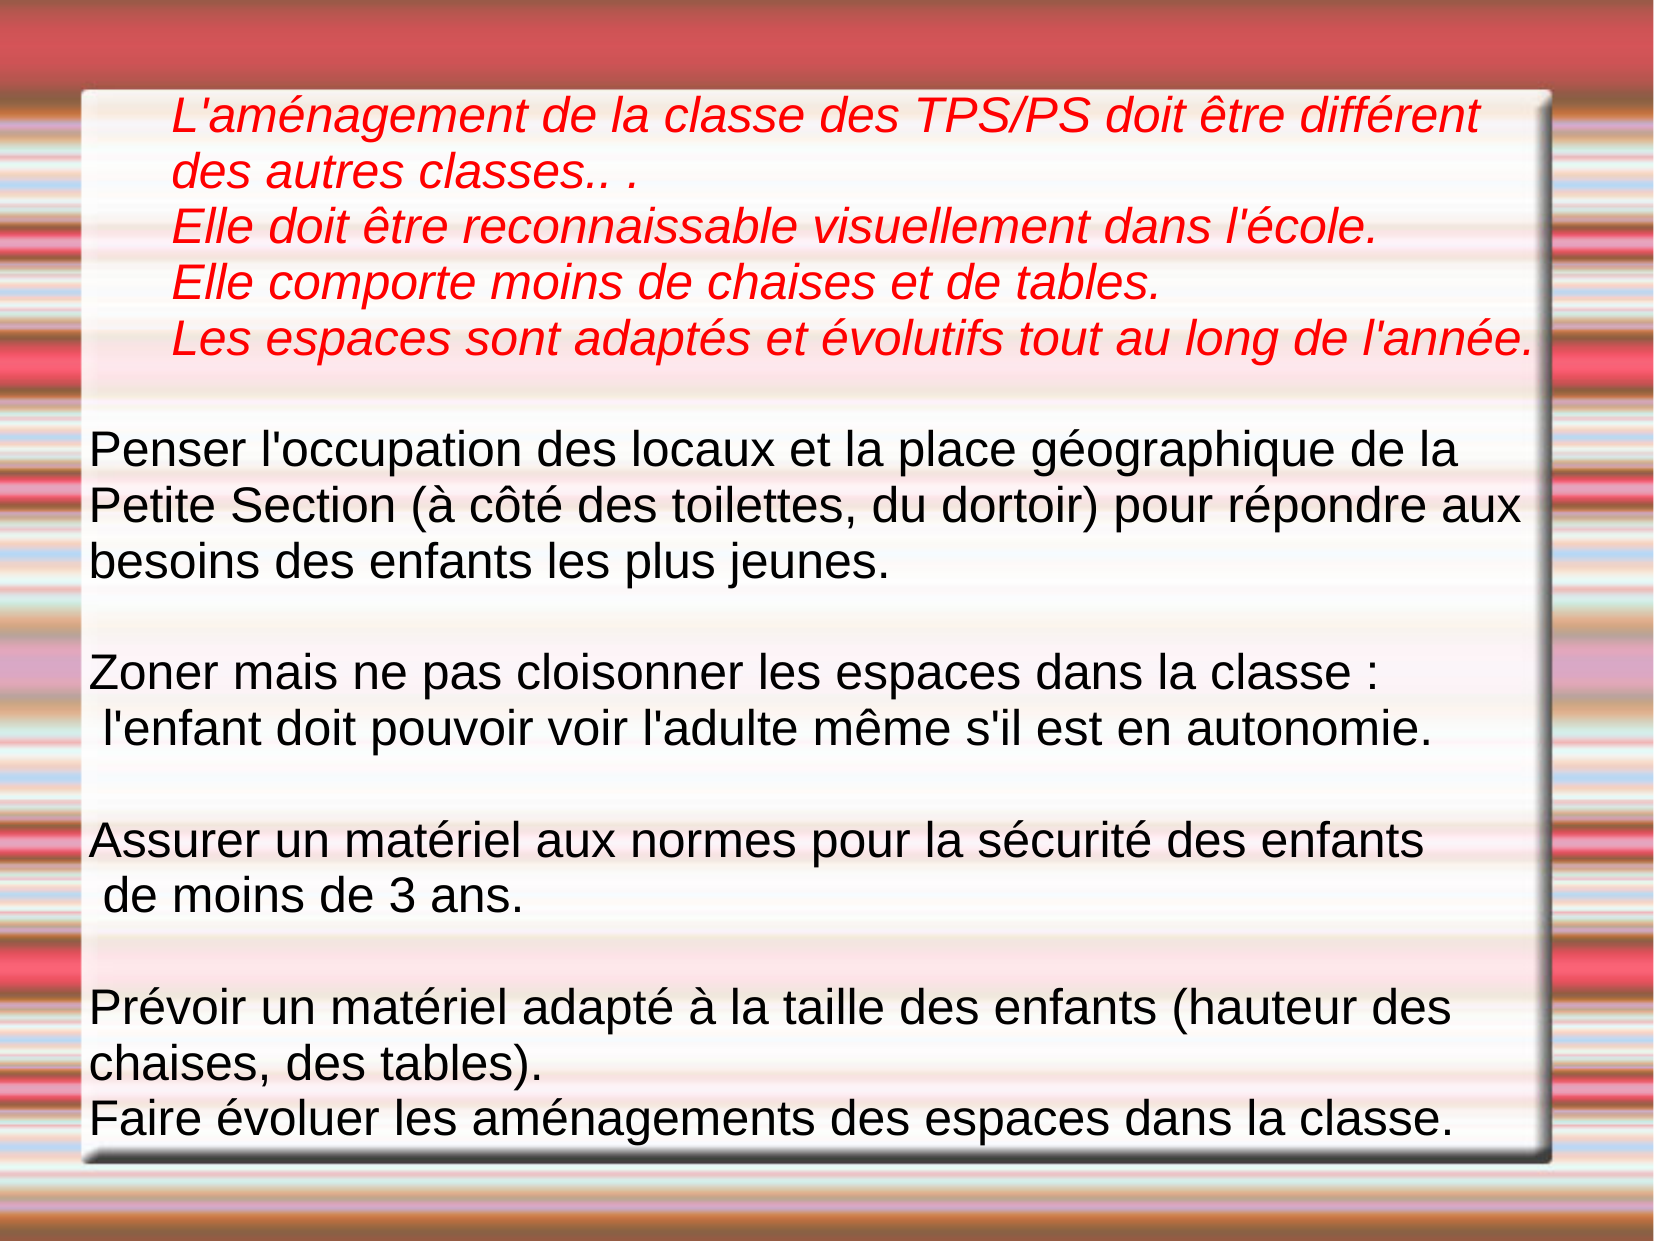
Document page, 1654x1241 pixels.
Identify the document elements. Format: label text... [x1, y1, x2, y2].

list L'aménagement de la classe des TPS/PS doit être différent des autres classes.. . Elle doit être reconnaissable visuellement dans l'école. Elle comporte moins de chaises et de tables. Les espaces sont adaptés et évolutifs tout au long de l'année. Penser l'occupation des locaux et la place géographique de la Petite Section (à côté des toilettes, du dortoir) pour répondre aux besoins des enfants les plus jeunes. Zoner mais ne pas cloisonner les espaces dans la classe : l'enfant doit pouvoir voir l'adulte même s'il est en autonomie. Assurer un matériel aux normes pour la sécurité des enfants de moins de 3 ans. Prévoir un matériel adapté à la taille des enfants (hauteur des chaises, des tables). Faire évoluer les aménagements des espaces dans la classe. [88, 59, 1594, 1241]
picture [0, 0, 1654, 1241]
